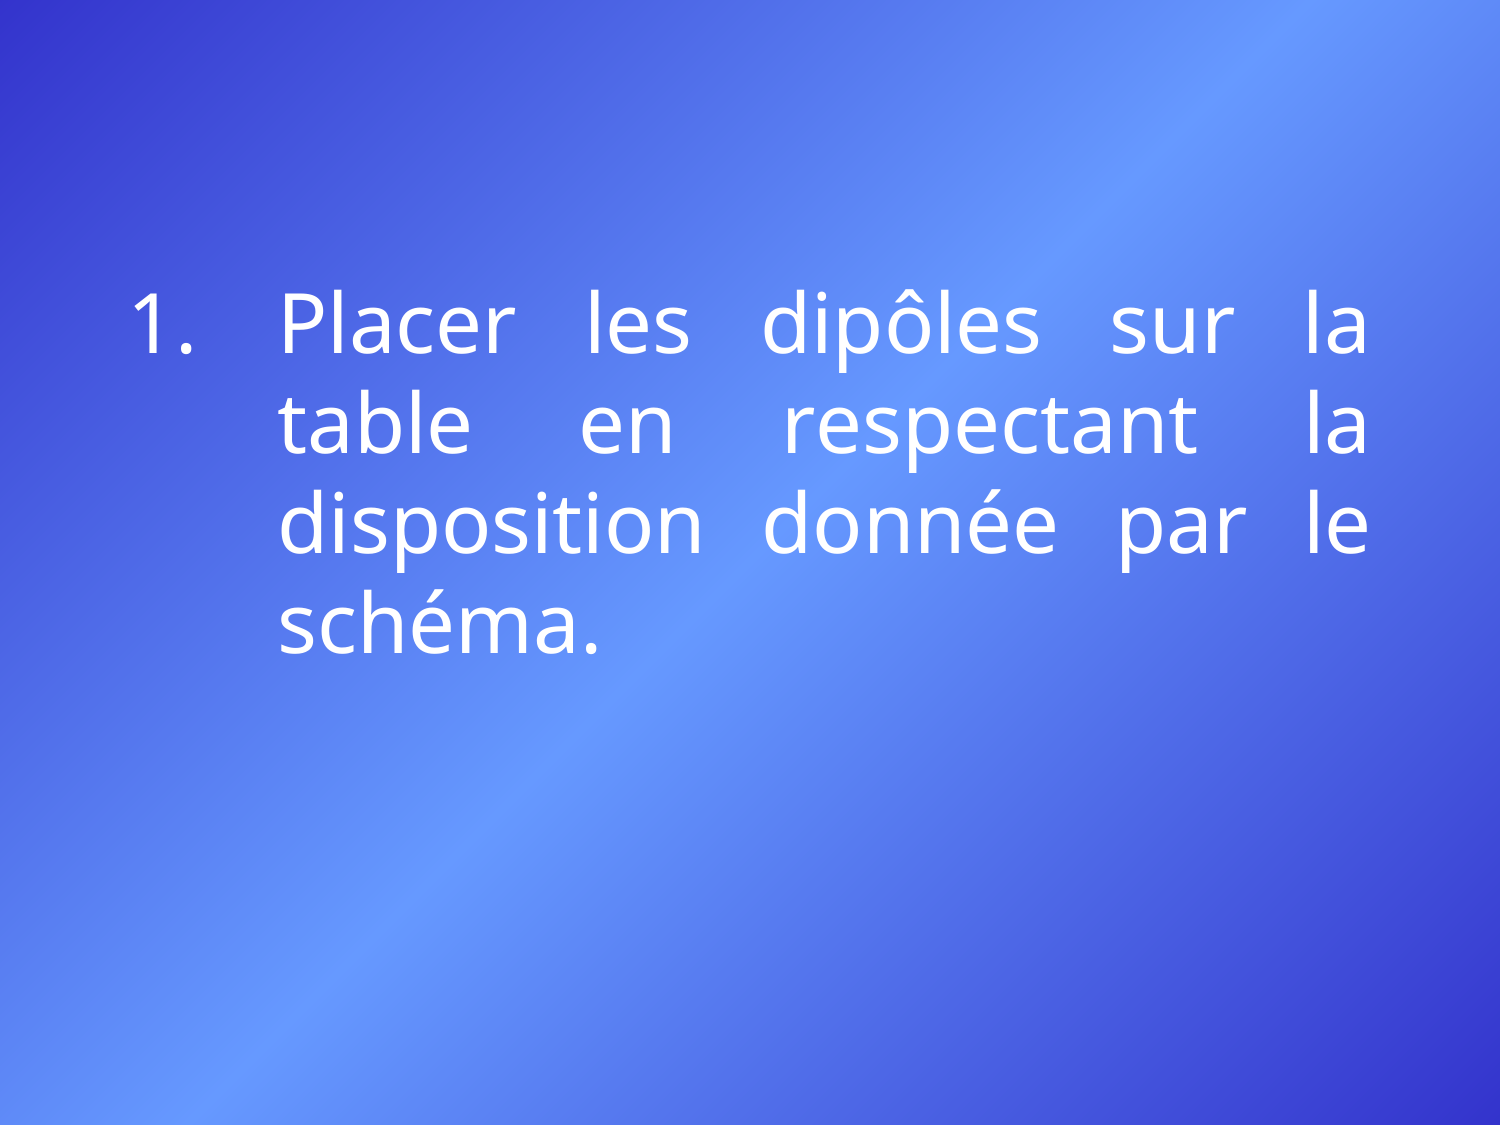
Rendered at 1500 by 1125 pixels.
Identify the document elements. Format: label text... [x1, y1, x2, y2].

title Placer les dipôles sur la table en respectant la disposition donnée par le schéma. [112, 349, 1388, 591]
